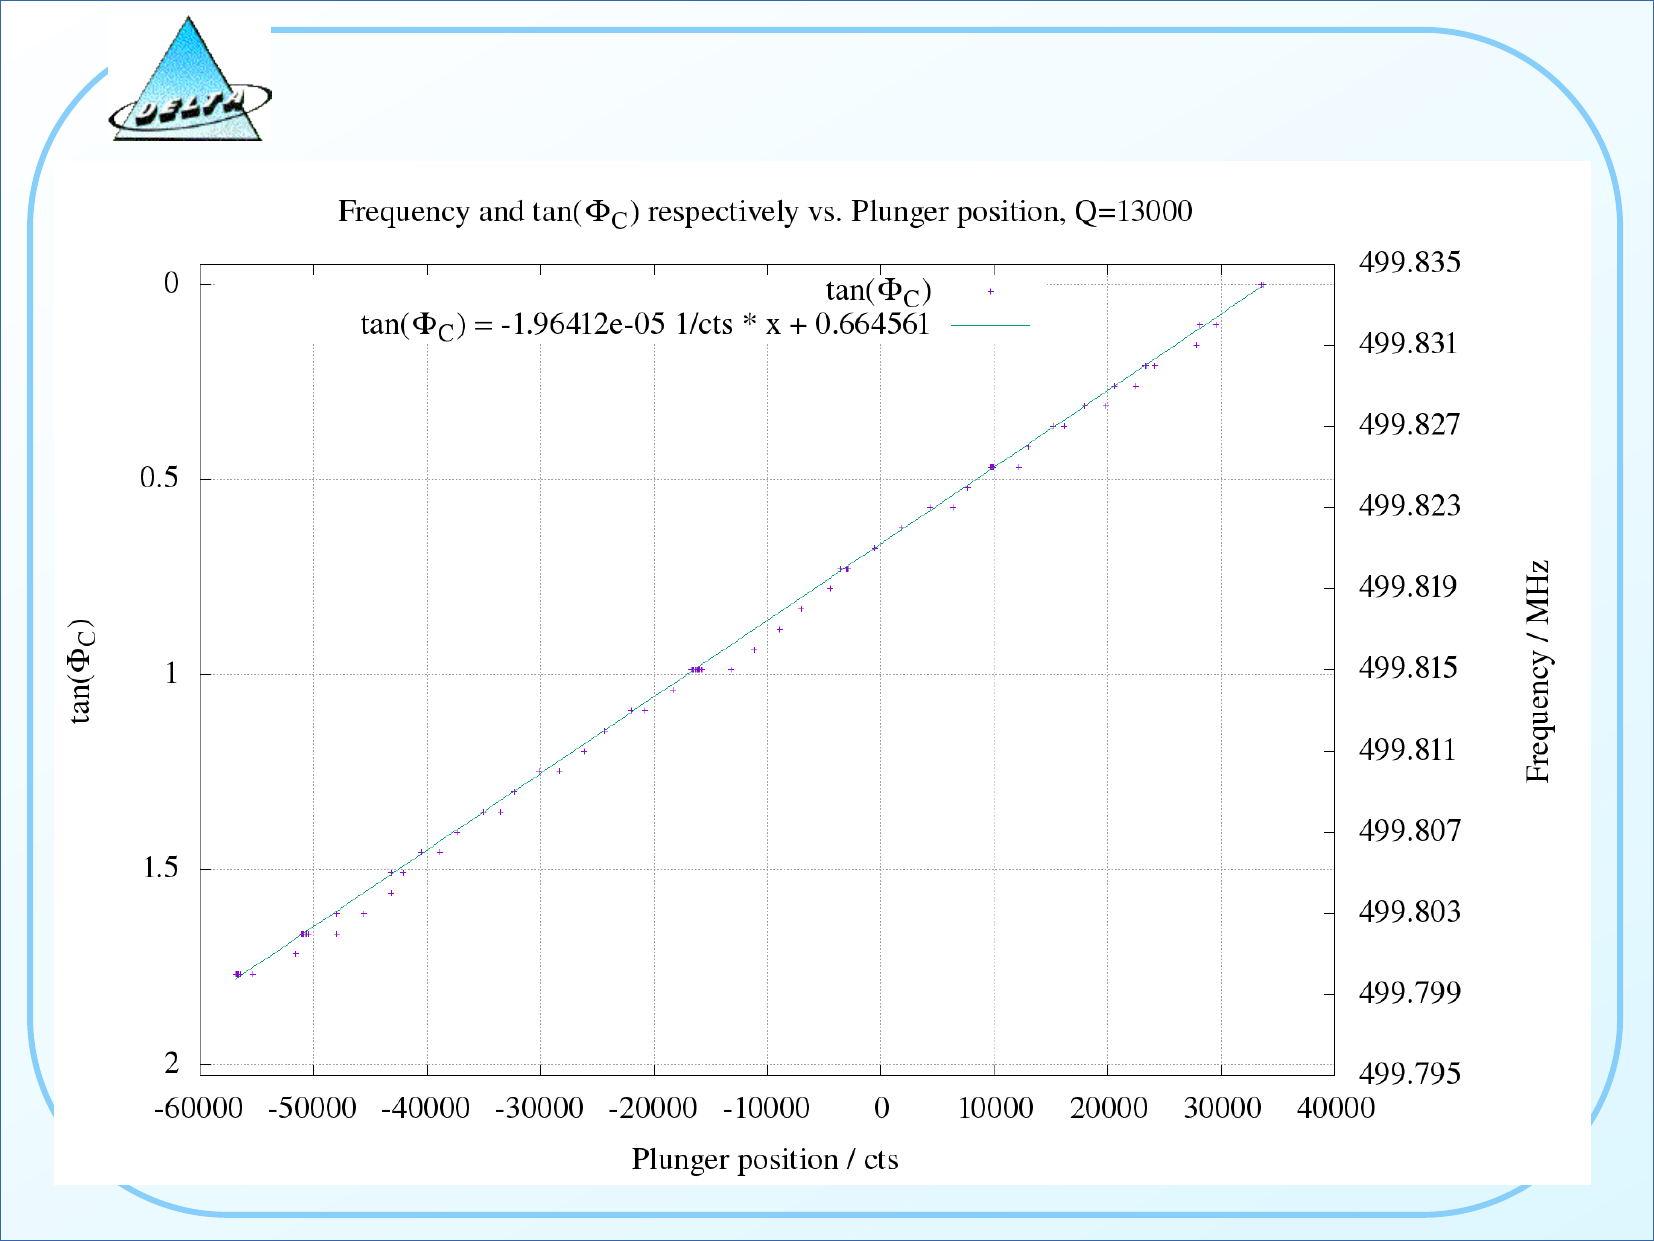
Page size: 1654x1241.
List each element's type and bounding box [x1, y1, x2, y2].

text_box [0, 0, 1654, 1241]
picture [54, 161, 1591, 1186]
picture [107, 14, 272, 141]
